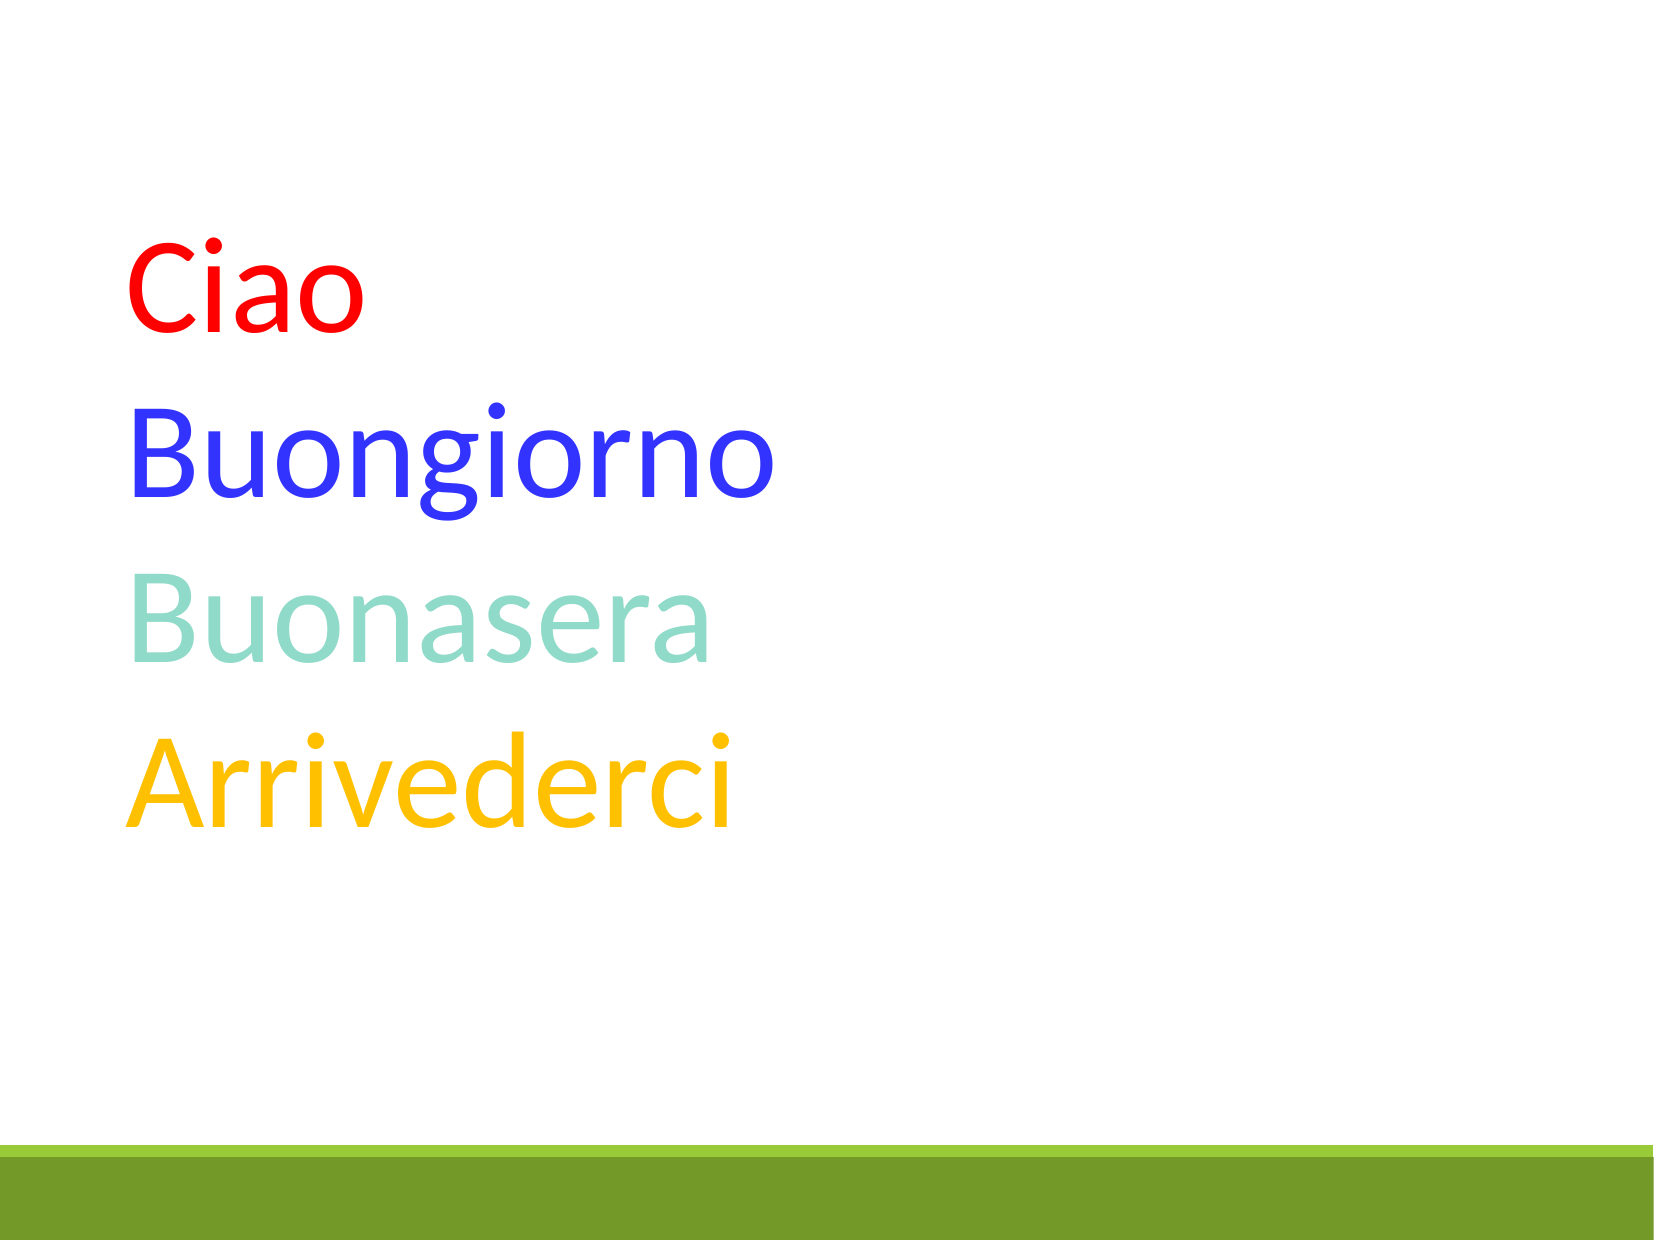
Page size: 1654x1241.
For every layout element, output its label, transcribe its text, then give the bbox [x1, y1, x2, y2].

text_box Ciao Buongiorno Buonasera Arrivederci [110, 187, 938, 870]
